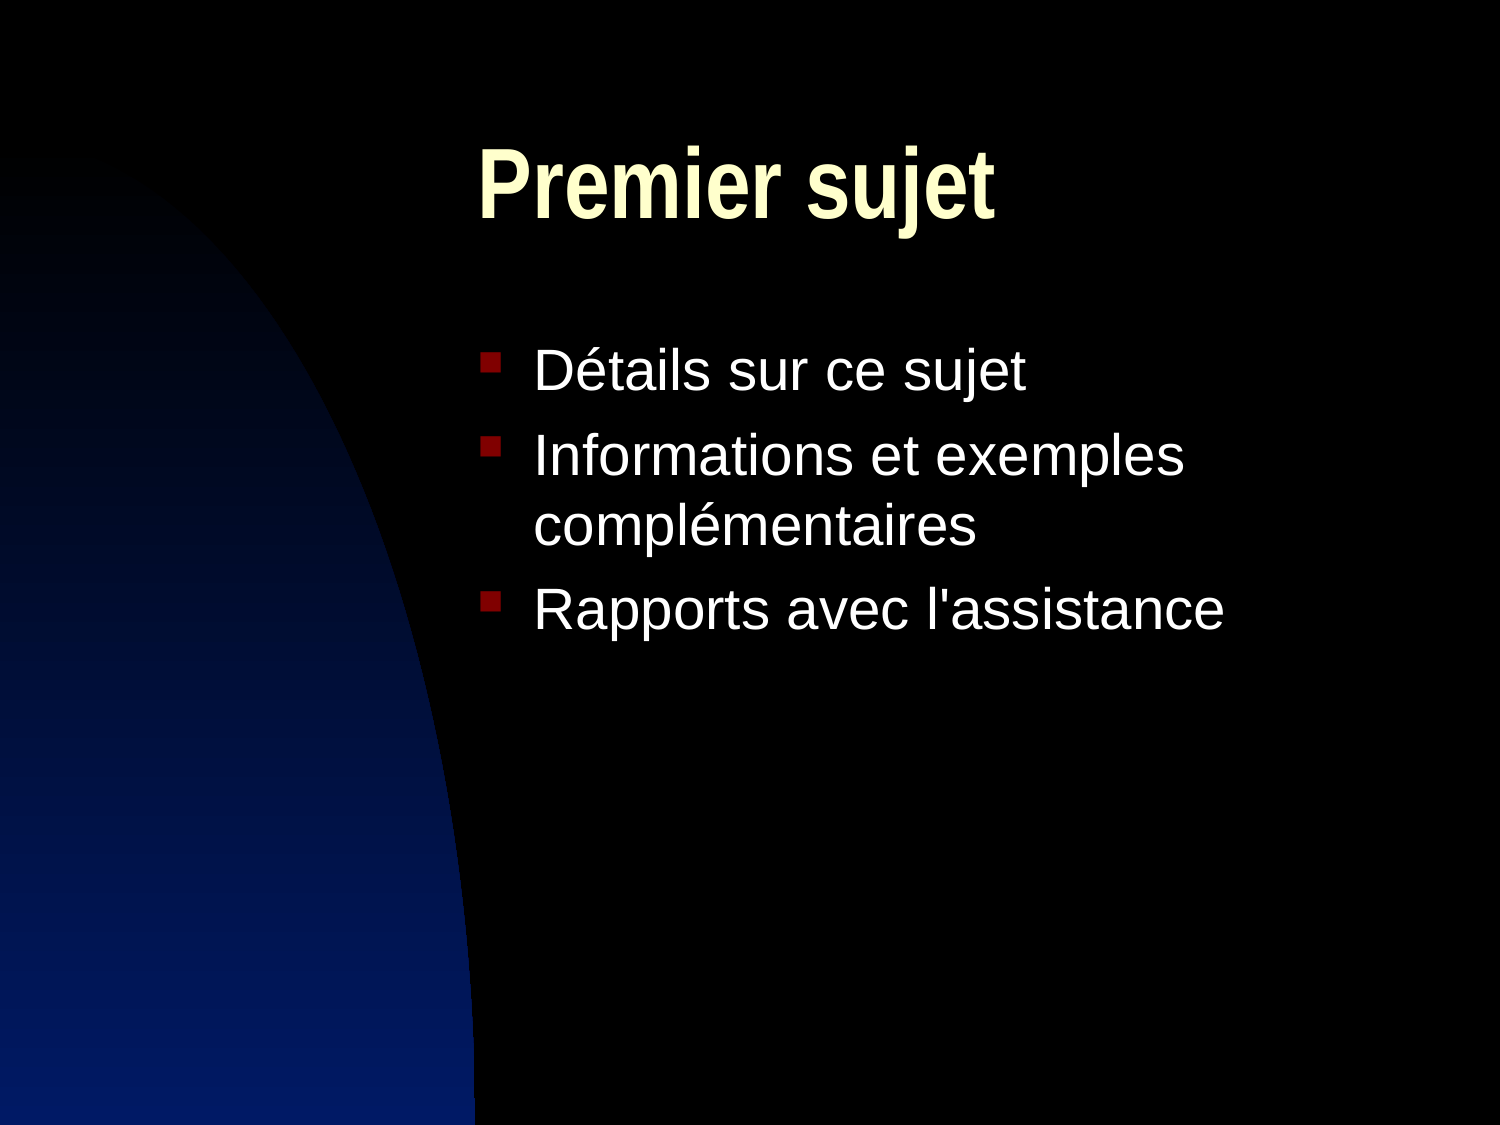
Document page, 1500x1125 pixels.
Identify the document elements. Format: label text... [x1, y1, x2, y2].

list Détails sur ce sujet Informations et exemples complémentaires Rapports avec l'assistance [462, 324, 1463, 1000]
title Premier sujet [462, 99, 1463, 288]
